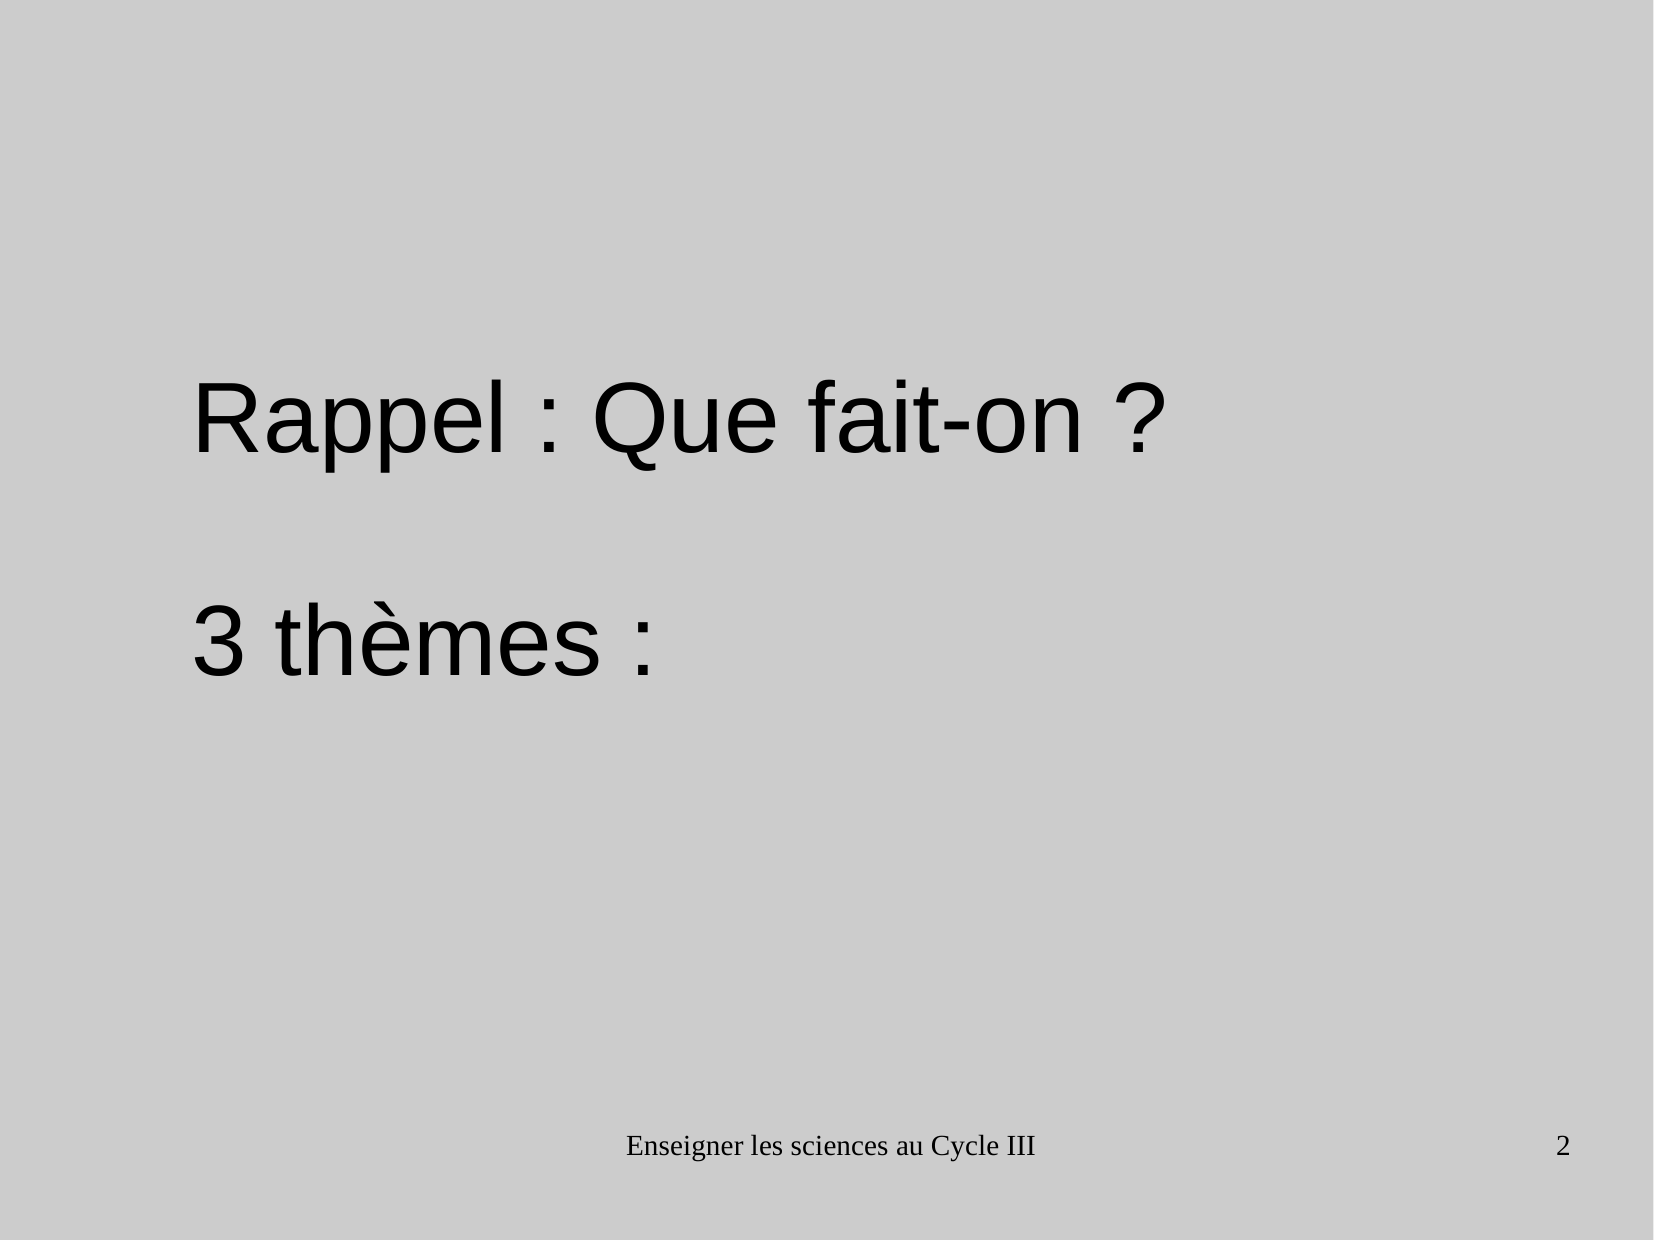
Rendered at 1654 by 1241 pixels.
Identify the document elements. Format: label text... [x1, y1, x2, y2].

text_box Rappel : Que fait-on ? 3 thèmes : [177, 354, 1447, 706]
